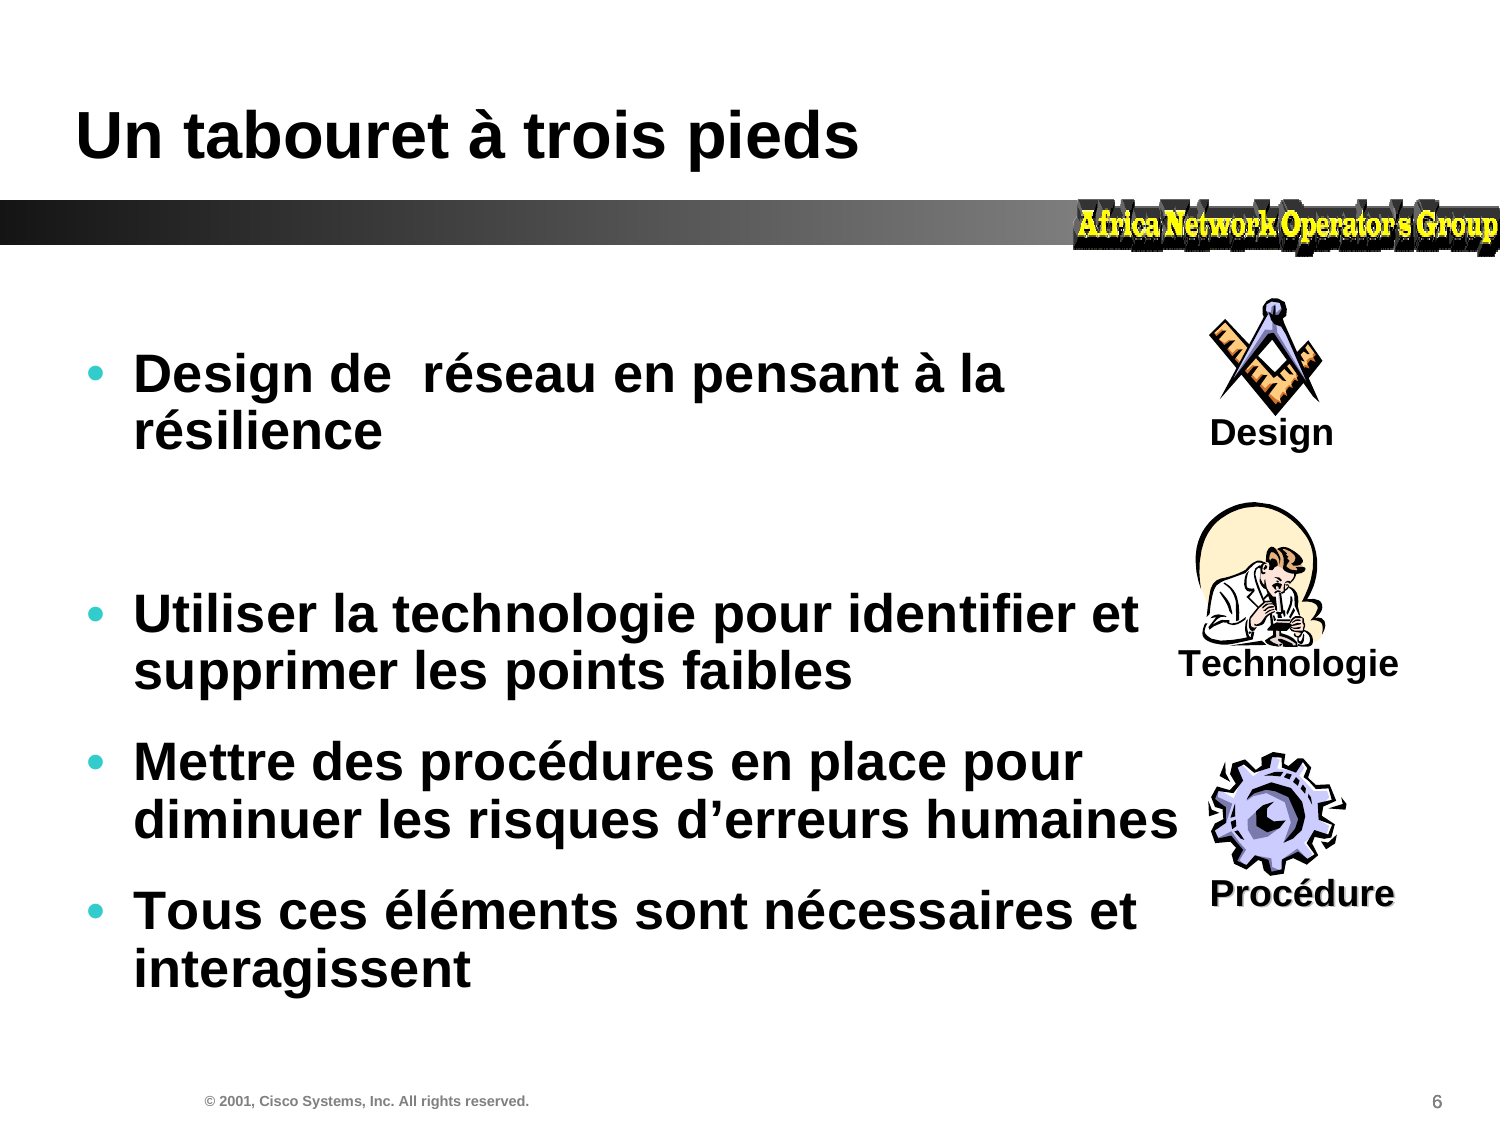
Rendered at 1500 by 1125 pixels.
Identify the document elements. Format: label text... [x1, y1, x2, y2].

text_box Technologie [1166, 636, 1412, 692]
picture [1209, 297, 1324, 405]
picture [1070, 180, 1500, 275]
text_box Design [1197, 405, 1347, 460]
picture [1195, 501, 1327, 636]
list Design de réseau en pensant à la résilience Utiliser la technologie pour identifier et supprimer les points faibles Mettre des procédures en place pour diminuer les risques d’erreurs humaines Tous ces éléments sont nécessaires et interagissent [46, 320, 1222, 1025]
title Un tabouret à trois pieds [62, 90, 999, 180]
picture [1208, 751, 1348, 866]
text_box Procédure [1197, 866, 1407, 921]
